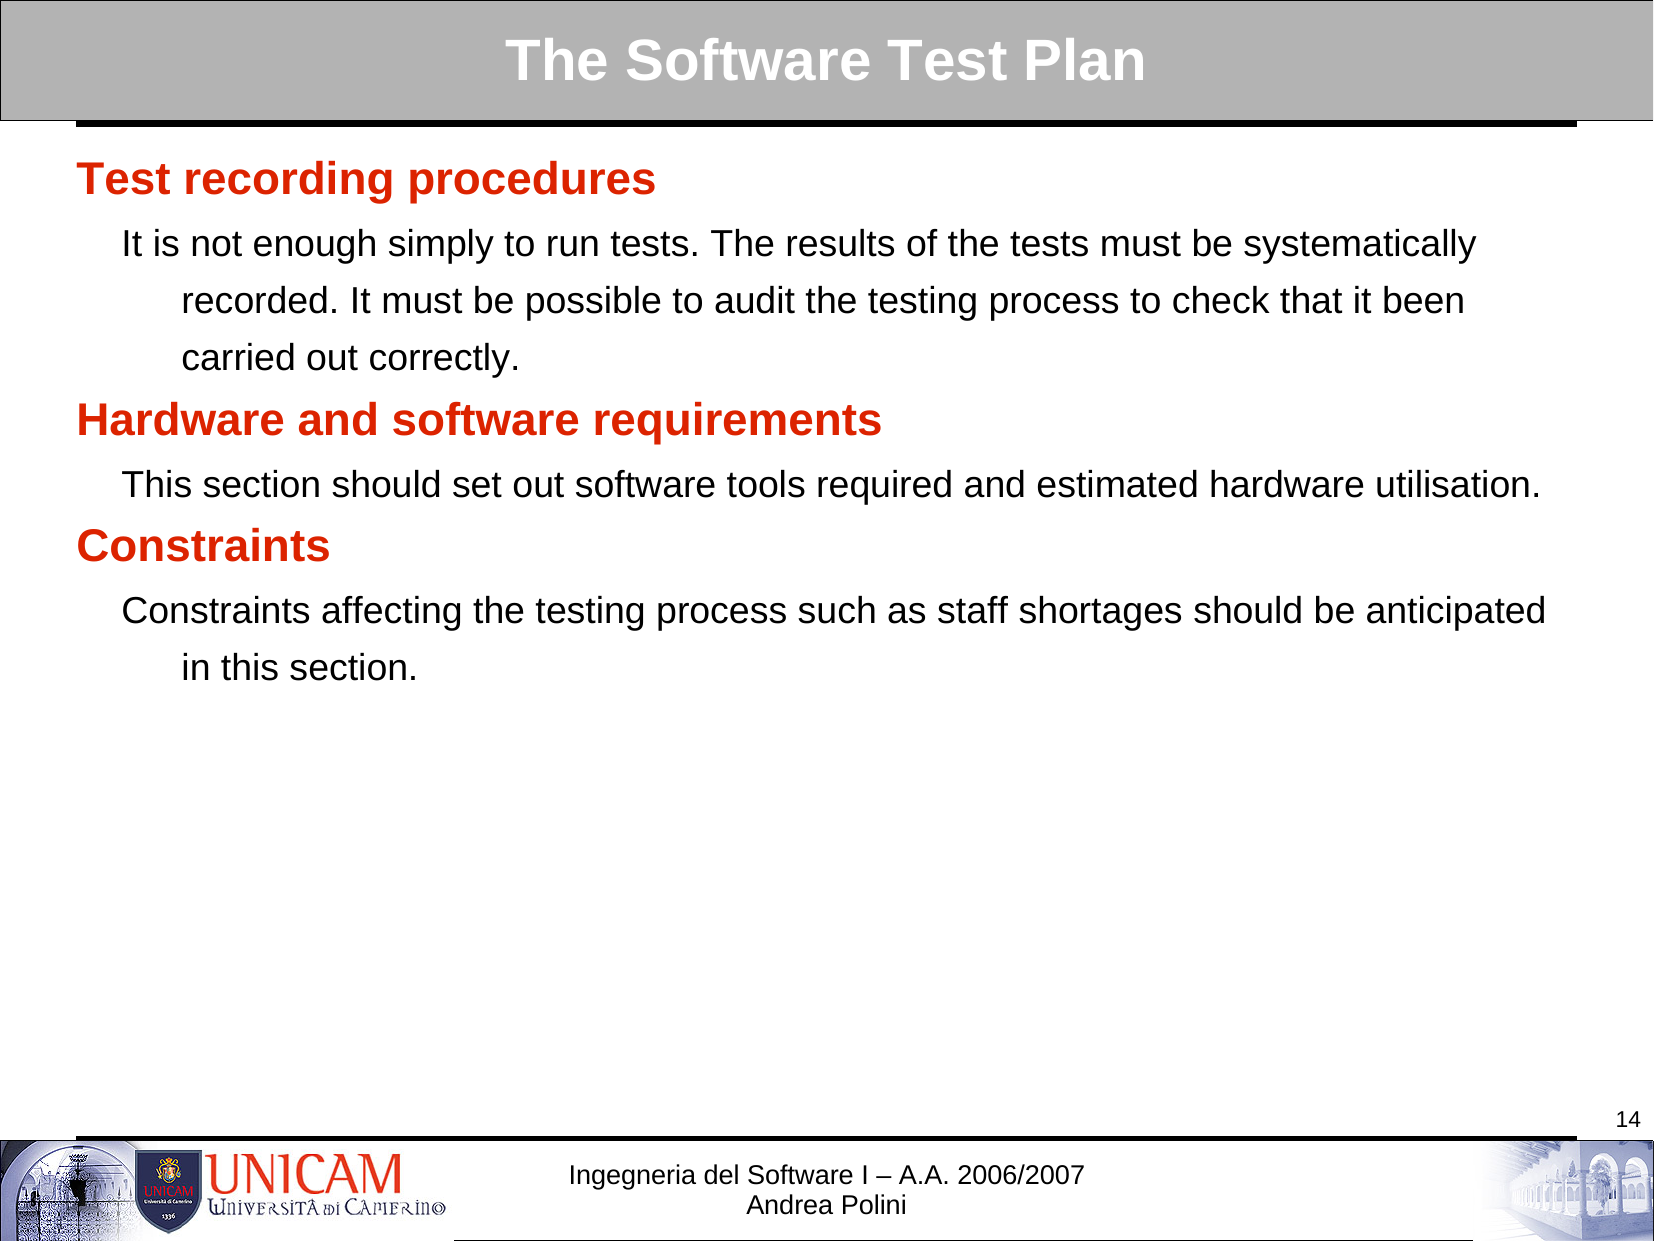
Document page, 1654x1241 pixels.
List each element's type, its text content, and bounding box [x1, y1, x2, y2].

title The Software Test Plan [0, 0, 1653, 121]
picture [1473, 1141, 1654, 1241]
list Test recording procedures It is not enough simply to run tests. The results of the tests must be systematically recorded. It must be possible to audit the testing process to check that it been carried out correctly. Hardware and software requirements This section should set out software tools required and estimated hardware utilisation. Constraints Constraints affecting the testing process such as staff shortages should be anticipated in this section. [76, 152, 1577, 911]
picture [0, 1141, 454, 1241]
